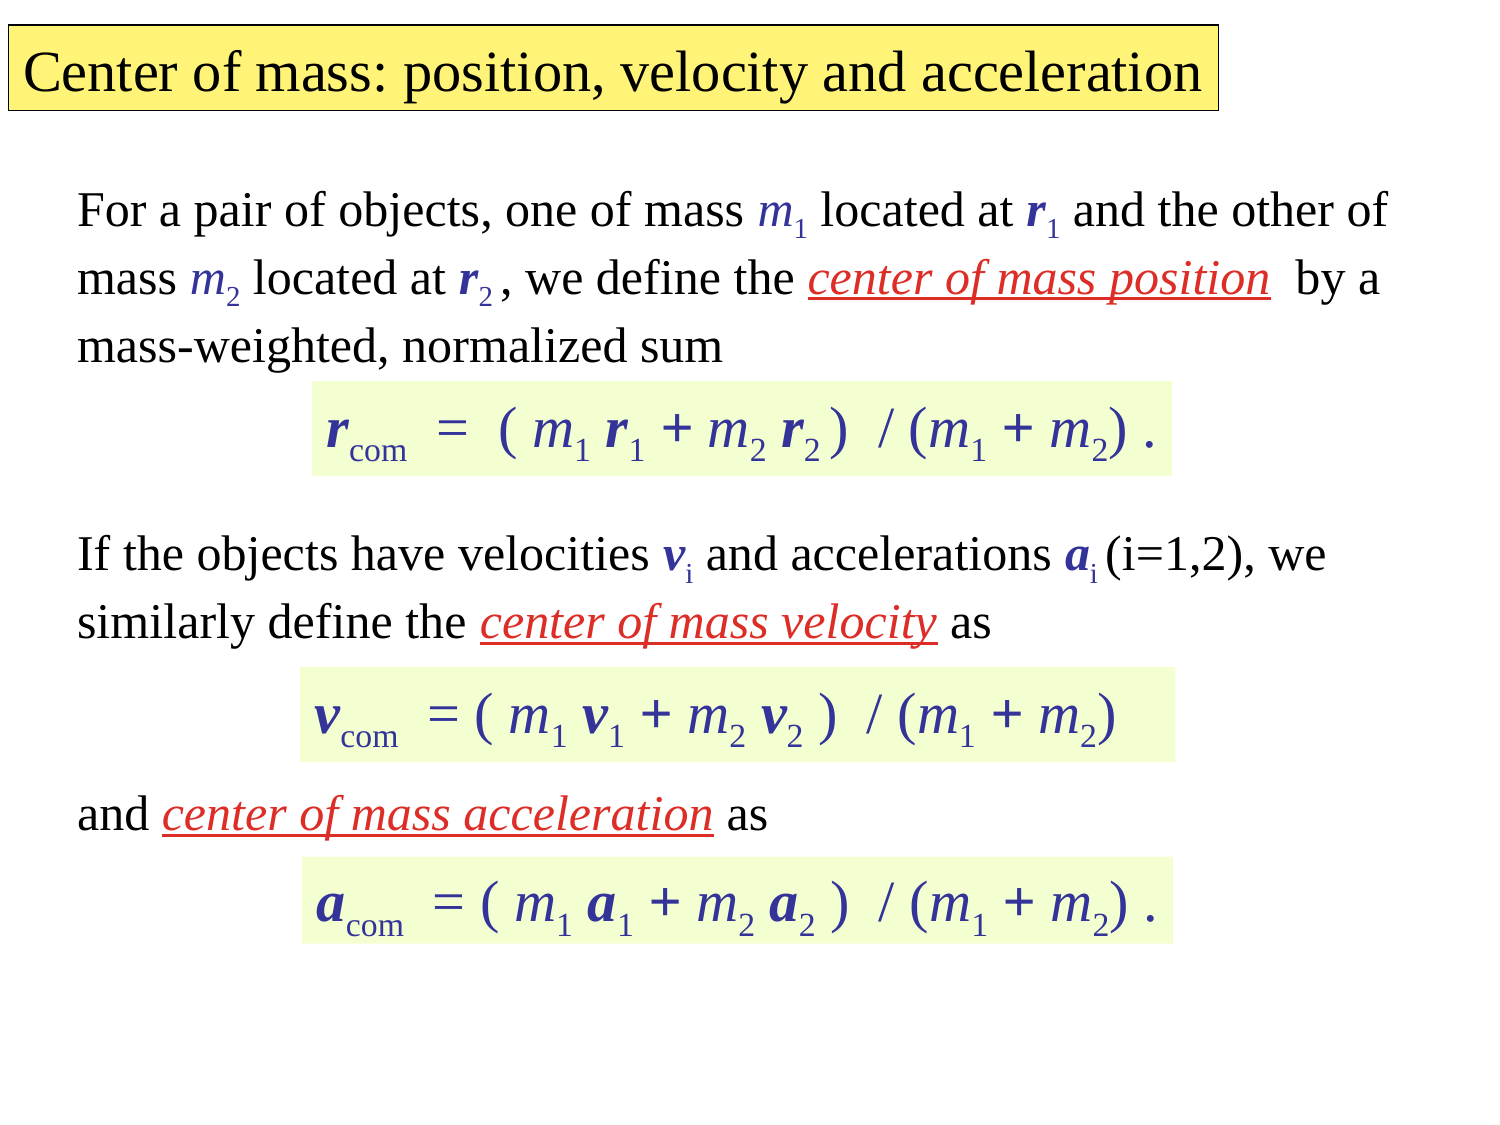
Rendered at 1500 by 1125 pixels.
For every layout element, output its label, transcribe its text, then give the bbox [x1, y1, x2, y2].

text_box rcom = ( m1 r1 + m2 r2 ) / (m1 + m2) . [311, 381, 1173, 477]
text_box acom = ( m1 a1 + m2 a2 ) / (m1 + m2) . [301, 856, 1173, 944]
text_box For a pair of objects, one of mass m1 located at r1 and the other of mass m2 located at r2 , we define the center of mass position by a mass-weighted, normalized sum If the objects have velocities vi and accelerations ai (i=1,2), we similarly define the center of mass velocity as and center of mass acceleration as [62, 168, 1463, 939]
text_box vcom = ( m1 v1 + m2 v2 ) / (m1 + m2) [299, 667, 1176, 763]
text_box Center of mass: position, velocity and acceleration [8, 24, 1219, 111]
